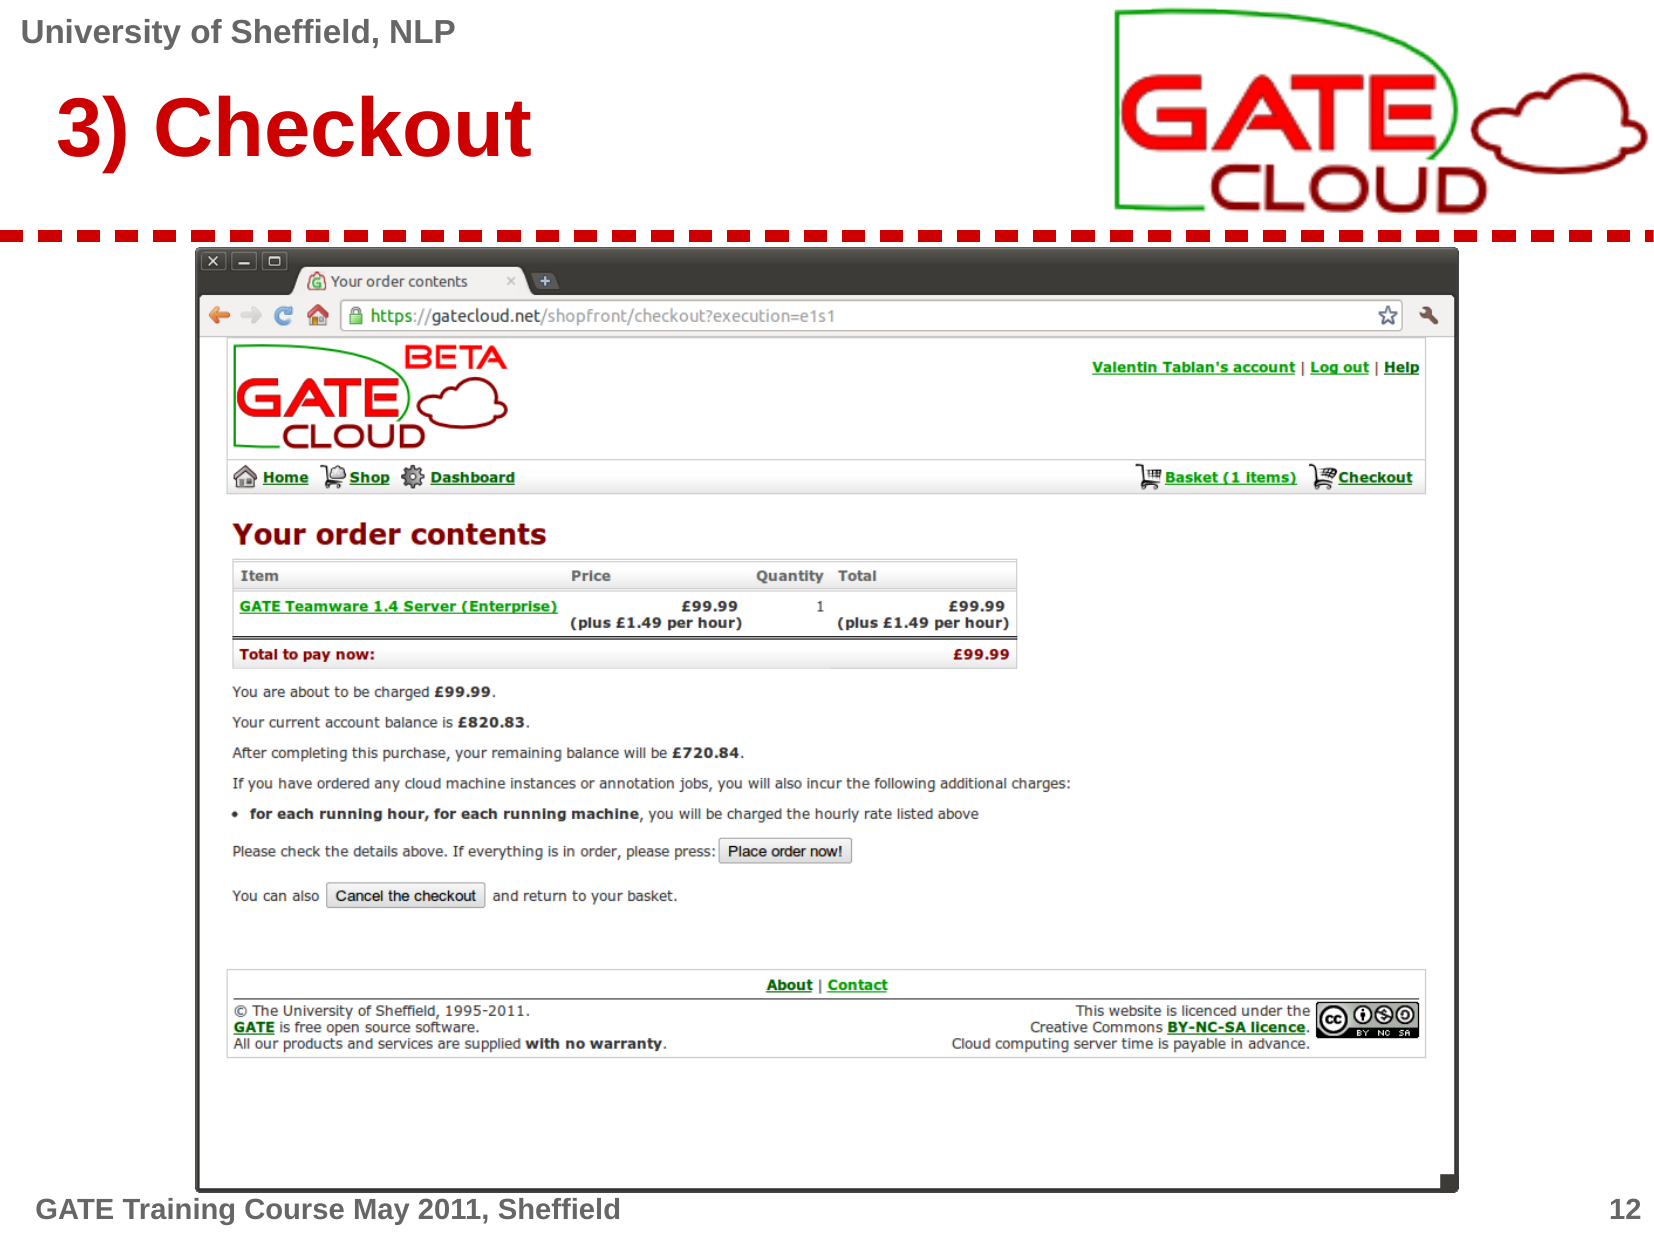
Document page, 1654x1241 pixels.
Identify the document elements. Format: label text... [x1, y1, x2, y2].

title 3) Checkout [56, 49, 1120, 207]
picture [195, 247, 1459, 1193]
picture [1110, 5, 1654, 223]
